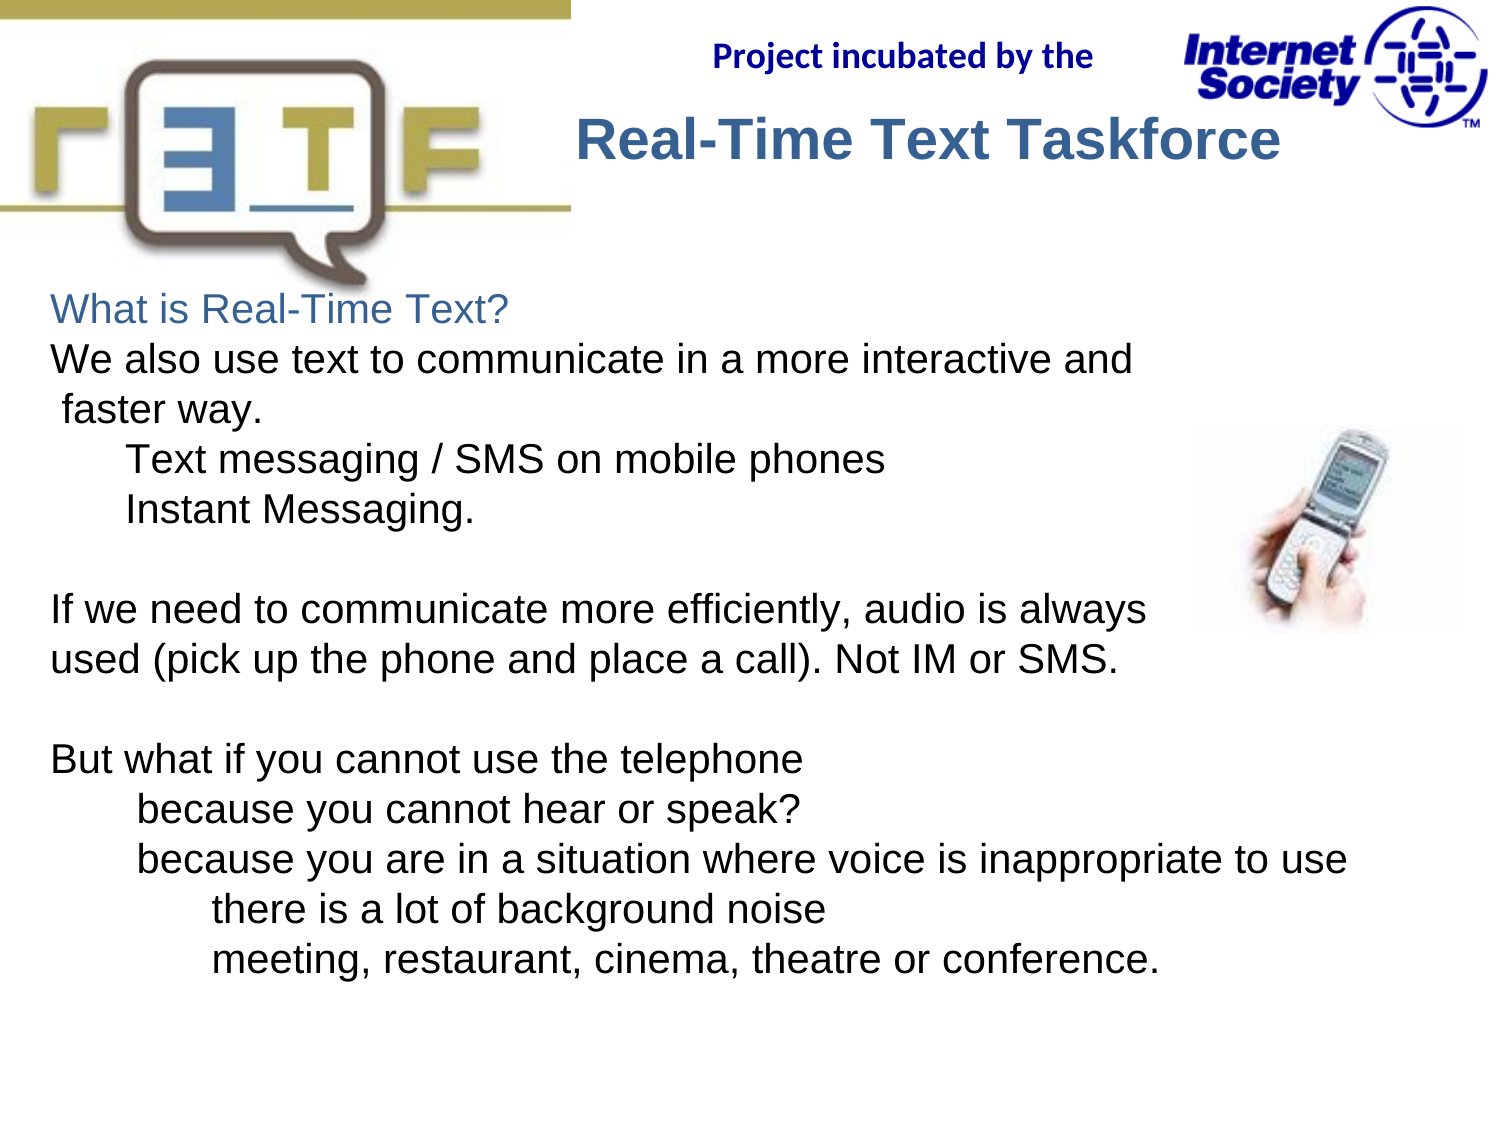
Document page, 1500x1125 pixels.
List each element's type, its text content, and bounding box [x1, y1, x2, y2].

picture [0, 0, 571, 300]
picture [1195, 425, 1463, 633]
text_box What is Real-Time Text? We also use text to communicate in a more interactive and faster way. Text messaging / SMS on mobile phones Instant Messaging. If we need to communicate more efficiently, audio is always used (pick up the phone and place a call). Not IM or SMS. But what if you cannot use the telephone because you cannot hear or speak? because you are in a situation where voice is inappropriate to use there is a lot of background noise meeting, restaurant, cinema, theatre or conference. [35, 273, 1500, 990]
picture [1183, 5, 1489, 129]
